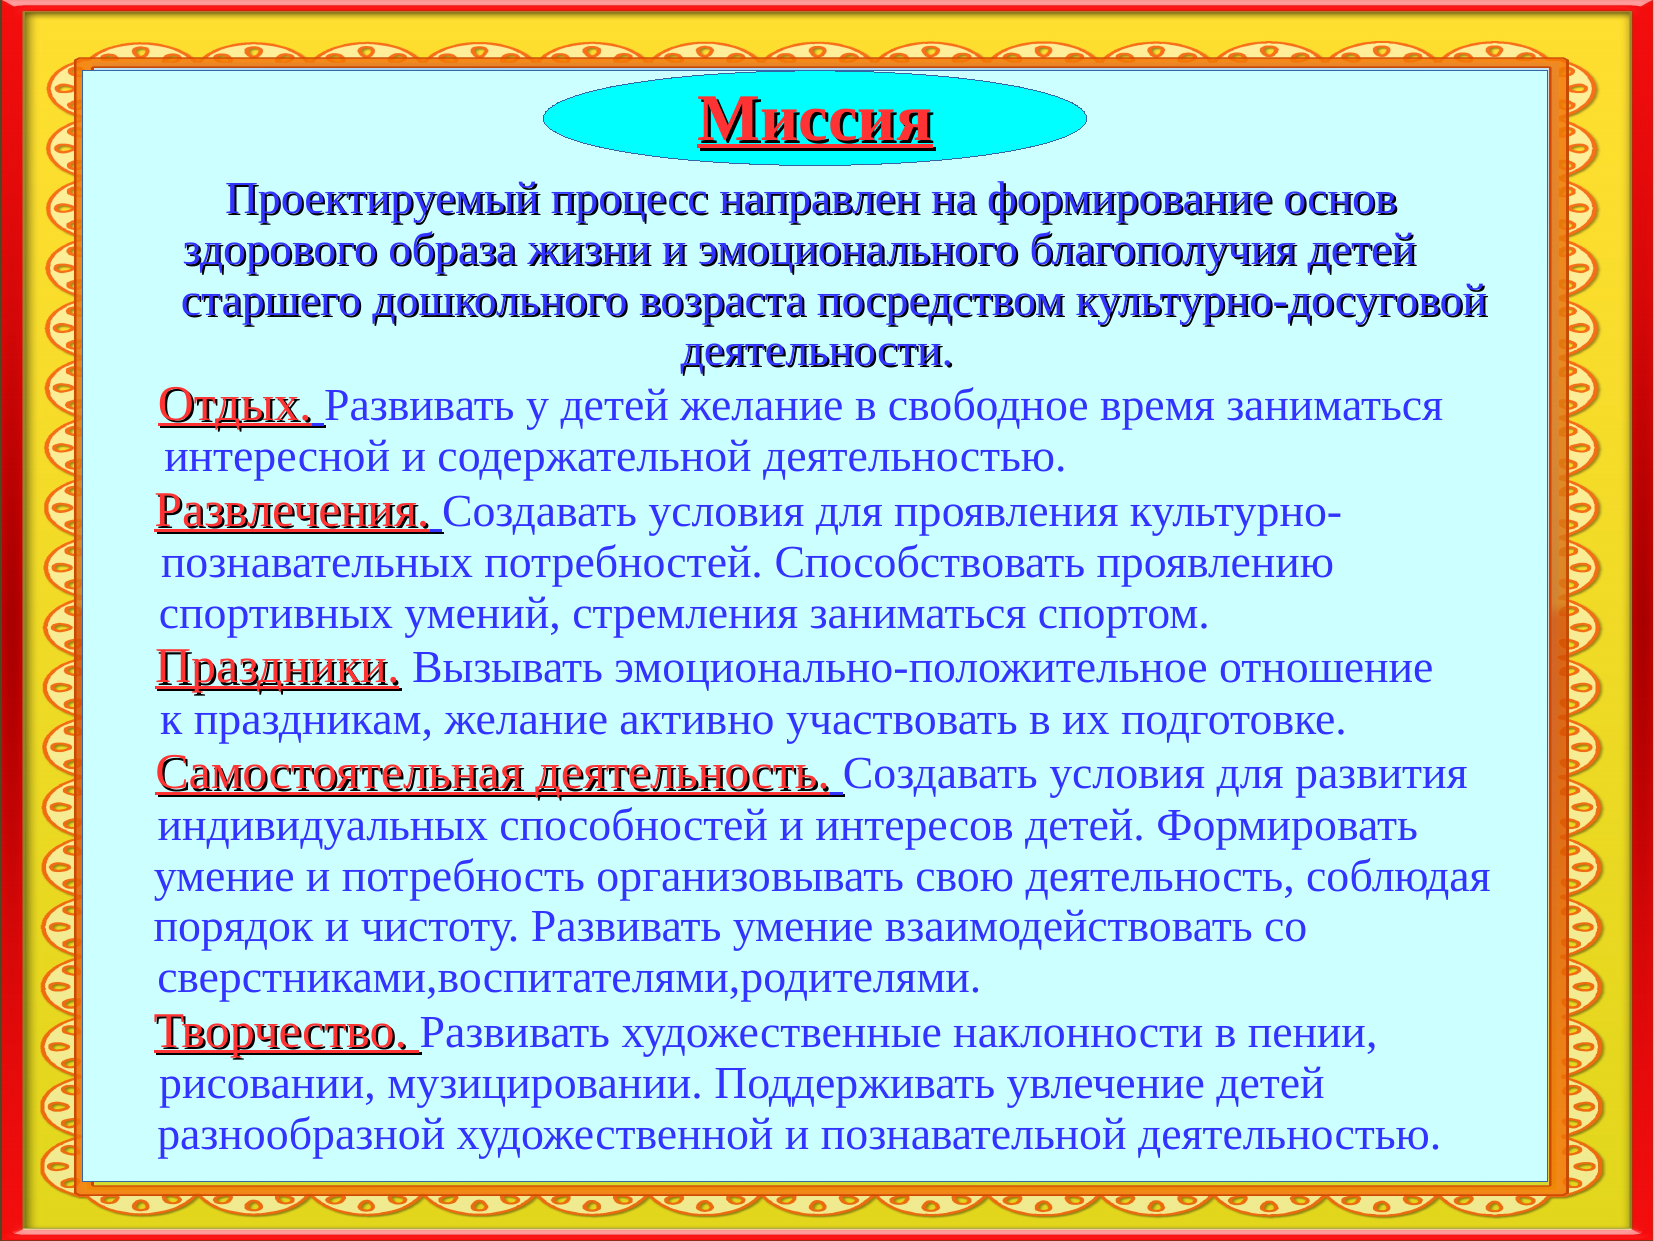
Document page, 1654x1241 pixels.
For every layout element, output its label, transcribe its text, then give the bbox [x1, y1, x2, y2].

text_box Миссия [543, 70, 1087, 166]
text_box [836, 70, 1548, 165]
picture [0, 0, 1654, 1241]
text_box [82, 70, 794, 165]
text_box Проектируемый процесс направлен на формирование основ здорового образа жизни и эмоционального благополучия детей старшего дошкольного возраста посредством культурно-досуговой деятельности. Отдых. Развивать у детей желание в свободное время заниматься интересной и содержательной деятельностью. Развлечения. Создавать условия для проявления культурно- познавательных потребностей. Способствовать проявлению спортивных умений, стремления заниматься спортом. Праздники. Вызывать эмоционально-положительное отношение к праздникам, желание активно участвовать в их подготовке. Самостоятельная деятельность. Создавать условия для развития индивидуальных способностей и интересов детей. Формировать умение и потребность организовывать свою деятельность, соблюдая порядок и чистоту. Развивать умение взаимодействовать со сверстниками,воспитателями,родителями. Творчество. Развивать художественные наклонности в пении, рисовании, музицировании. Поддерживать увлечение детей разнообразной художественной и познавательной деятельностью. [82, 165, 1552, 1182]
